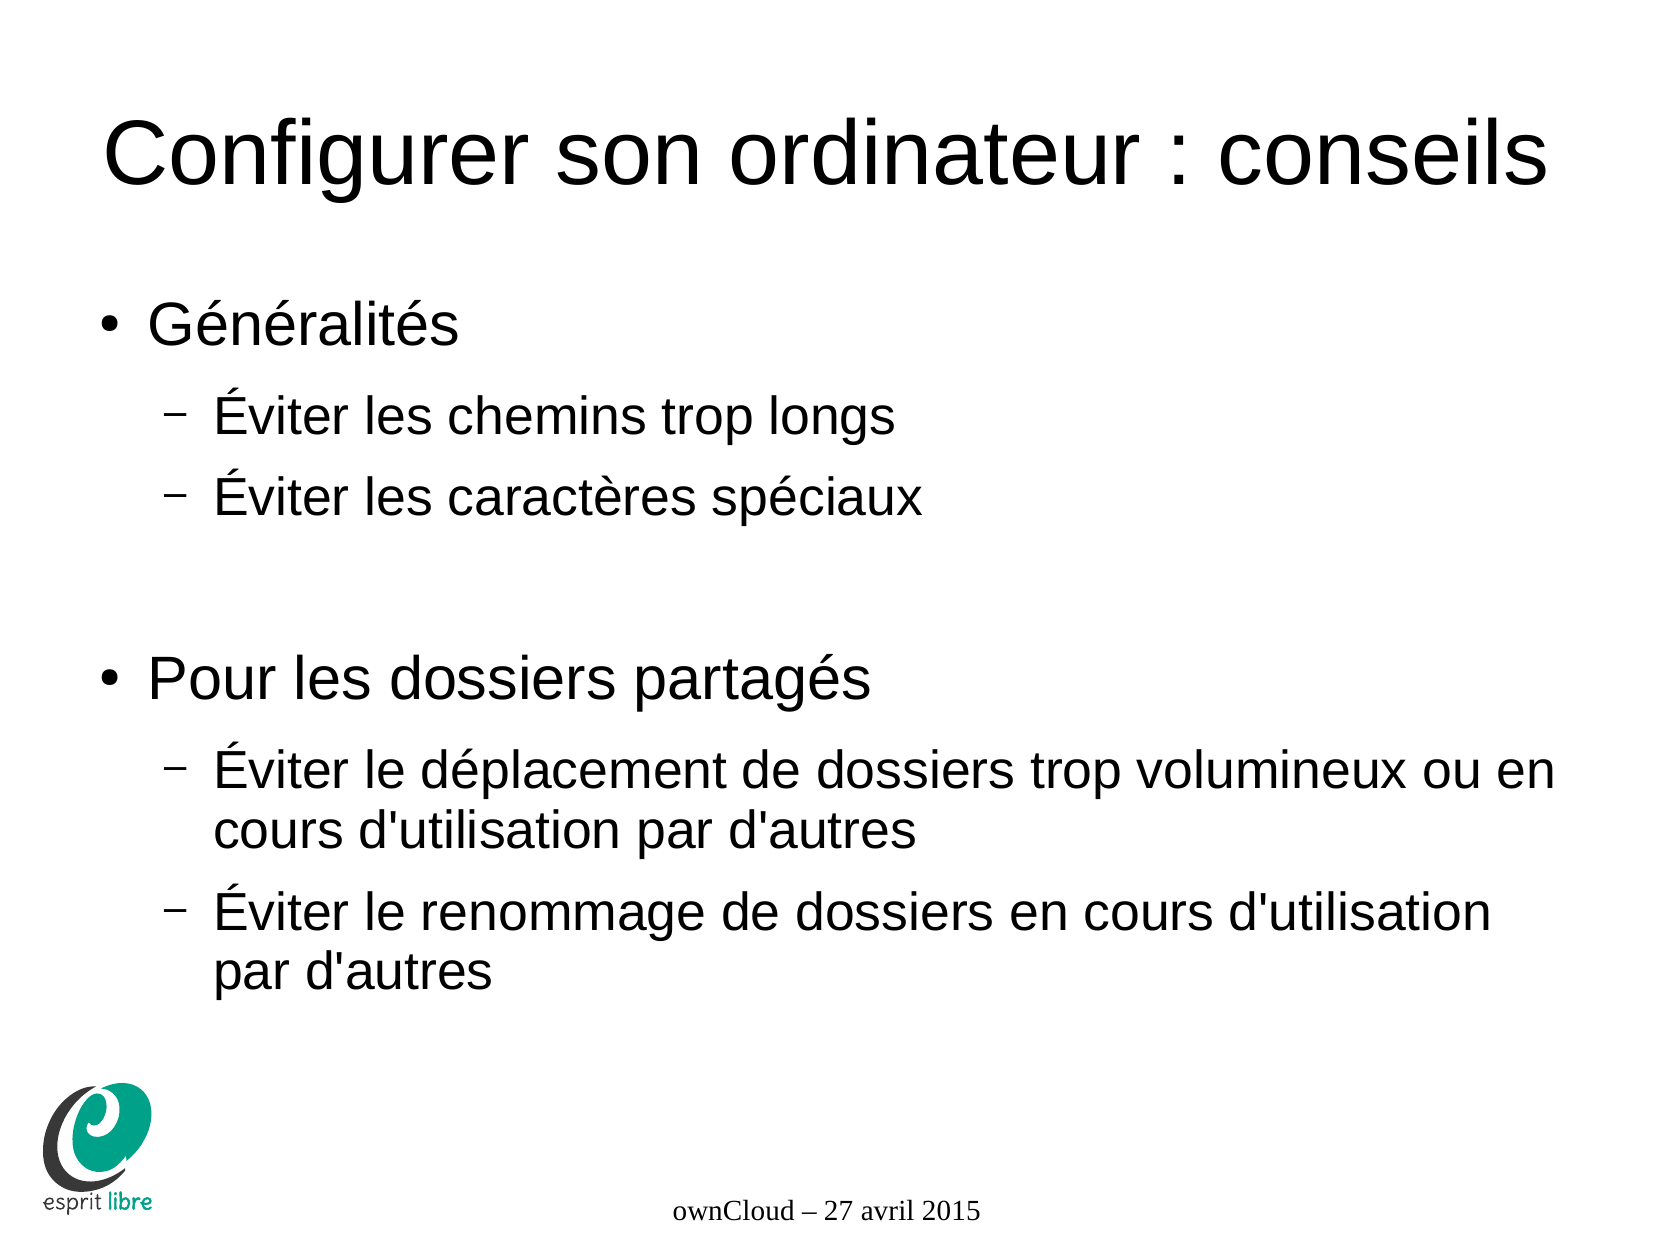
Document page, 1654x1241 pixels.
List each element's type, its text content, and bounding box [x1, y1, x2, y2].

title Configurer son ordinateur : conseils [82, 49, 1571, 257]
list Généralités Éviter les chemins trop longs Éviter les caractères spéciaux Pour les dossiers partagés Éviter le déplacement de dossiers trop volumineux ou en cours d'utilisation par d'autres Éviter le renommage de dossiers en cours d'utilisation par d'autres [82, 290, 1571, 1010]
